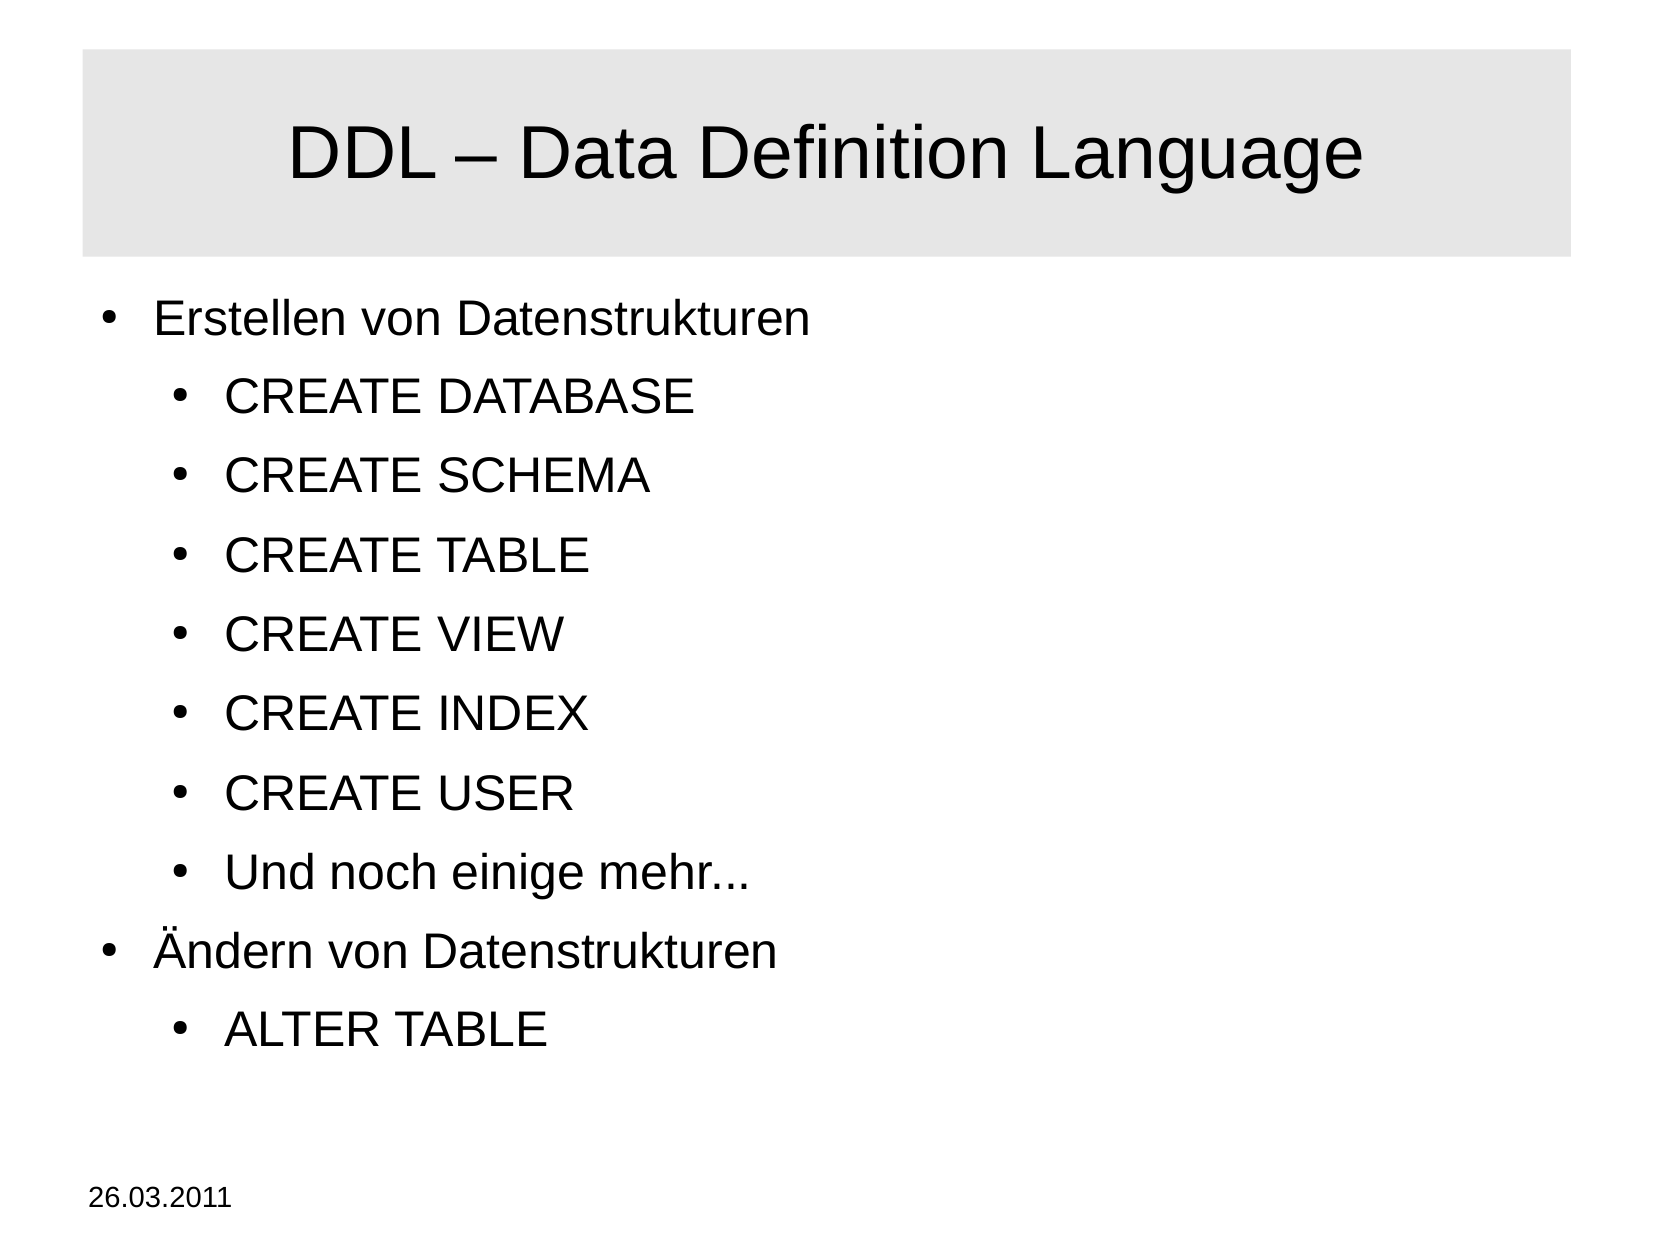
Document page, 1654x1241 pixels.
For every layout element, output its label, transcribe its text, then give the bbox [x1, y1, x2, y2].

title DDL – Data Definition Language [82, 49, 1571, 257]
list Erstellen von Datenstrukturen CREATE DATABASE CREATE SCHEMA CREATE TABLE CREATE VIEW CREATE INDEX CREATE USER Und noch einige mehr... Ändern von Datenstrukturen ALTER TABLE [82, 290, 1571, 1109]
